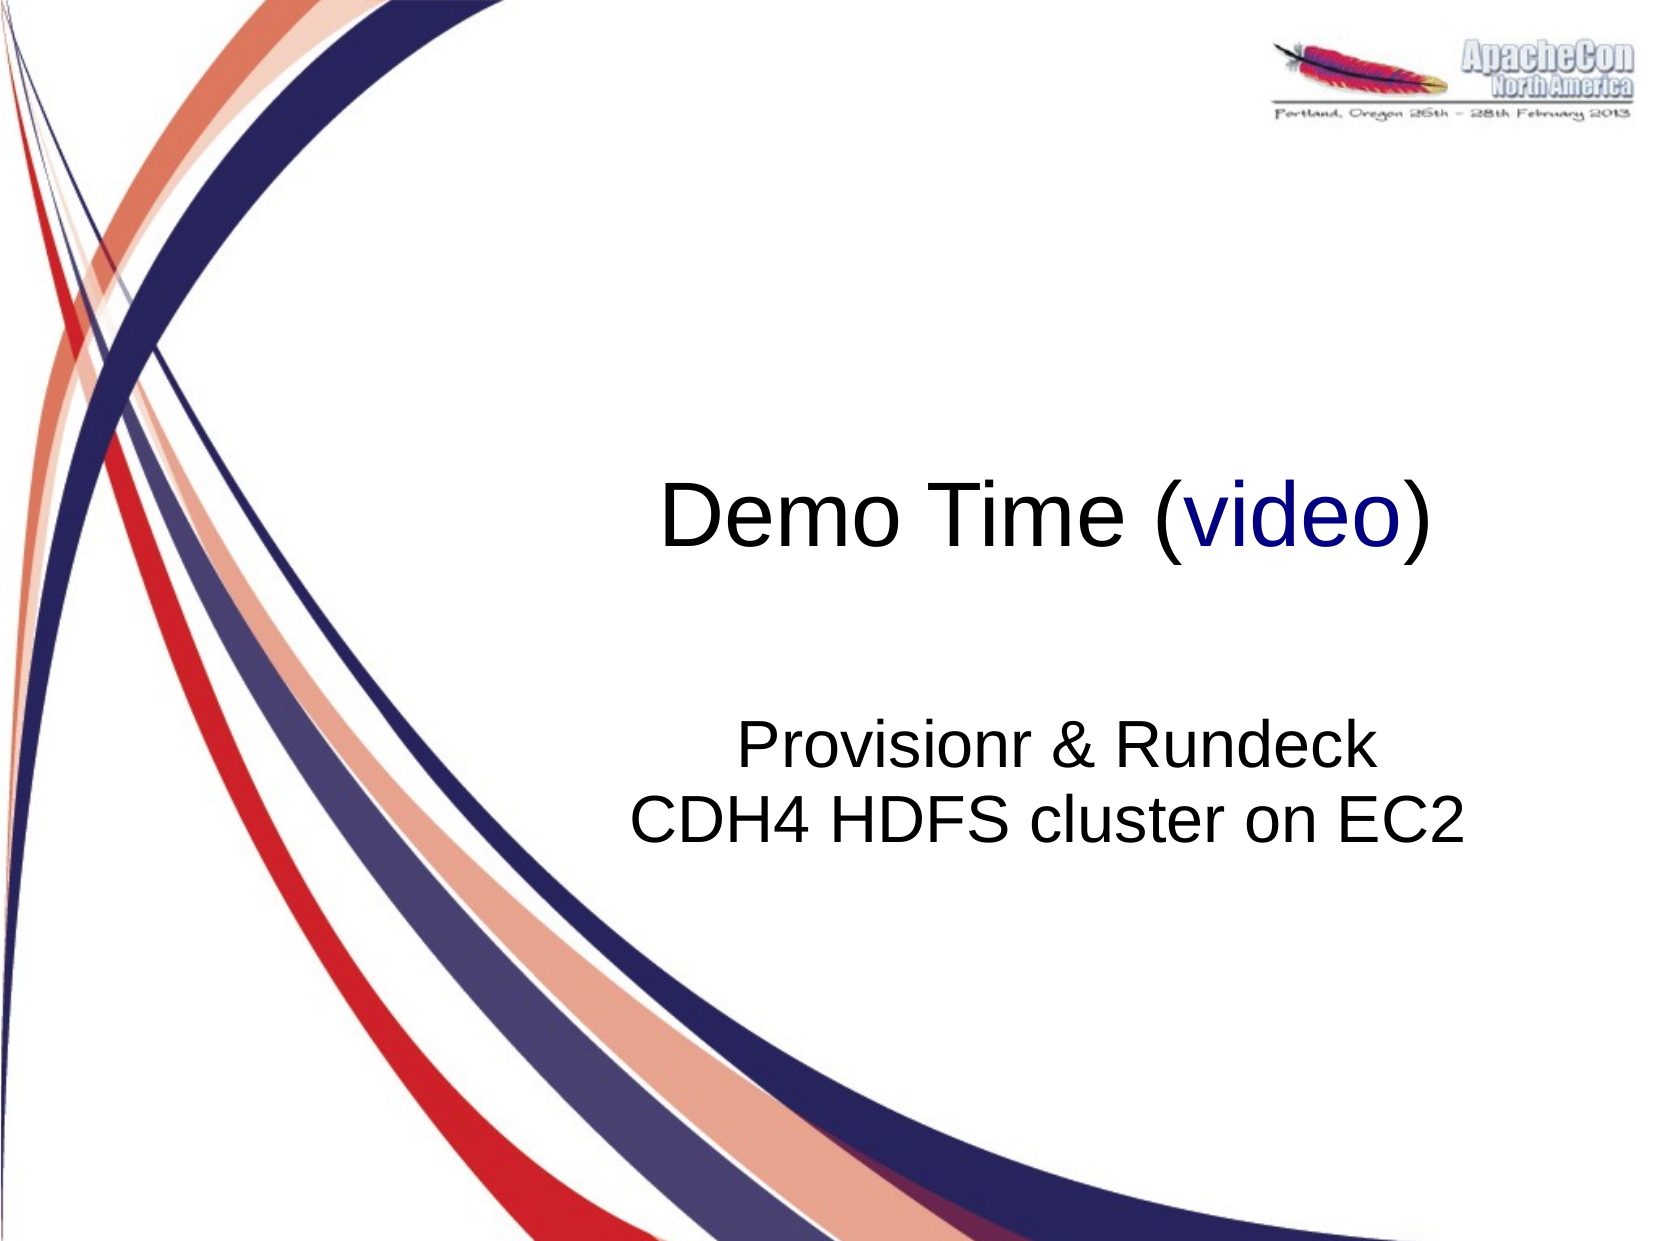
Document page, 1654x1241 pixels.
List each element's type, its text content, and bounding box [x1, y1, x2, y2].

title Demo Time (video) [561, 414, 1531, 615]
subtitle Provisionr & Rundeck CDH4 HDFS cluster on EC2 [561, 707, 1536, 857]
picture [0, 0, 1654, 1241]
